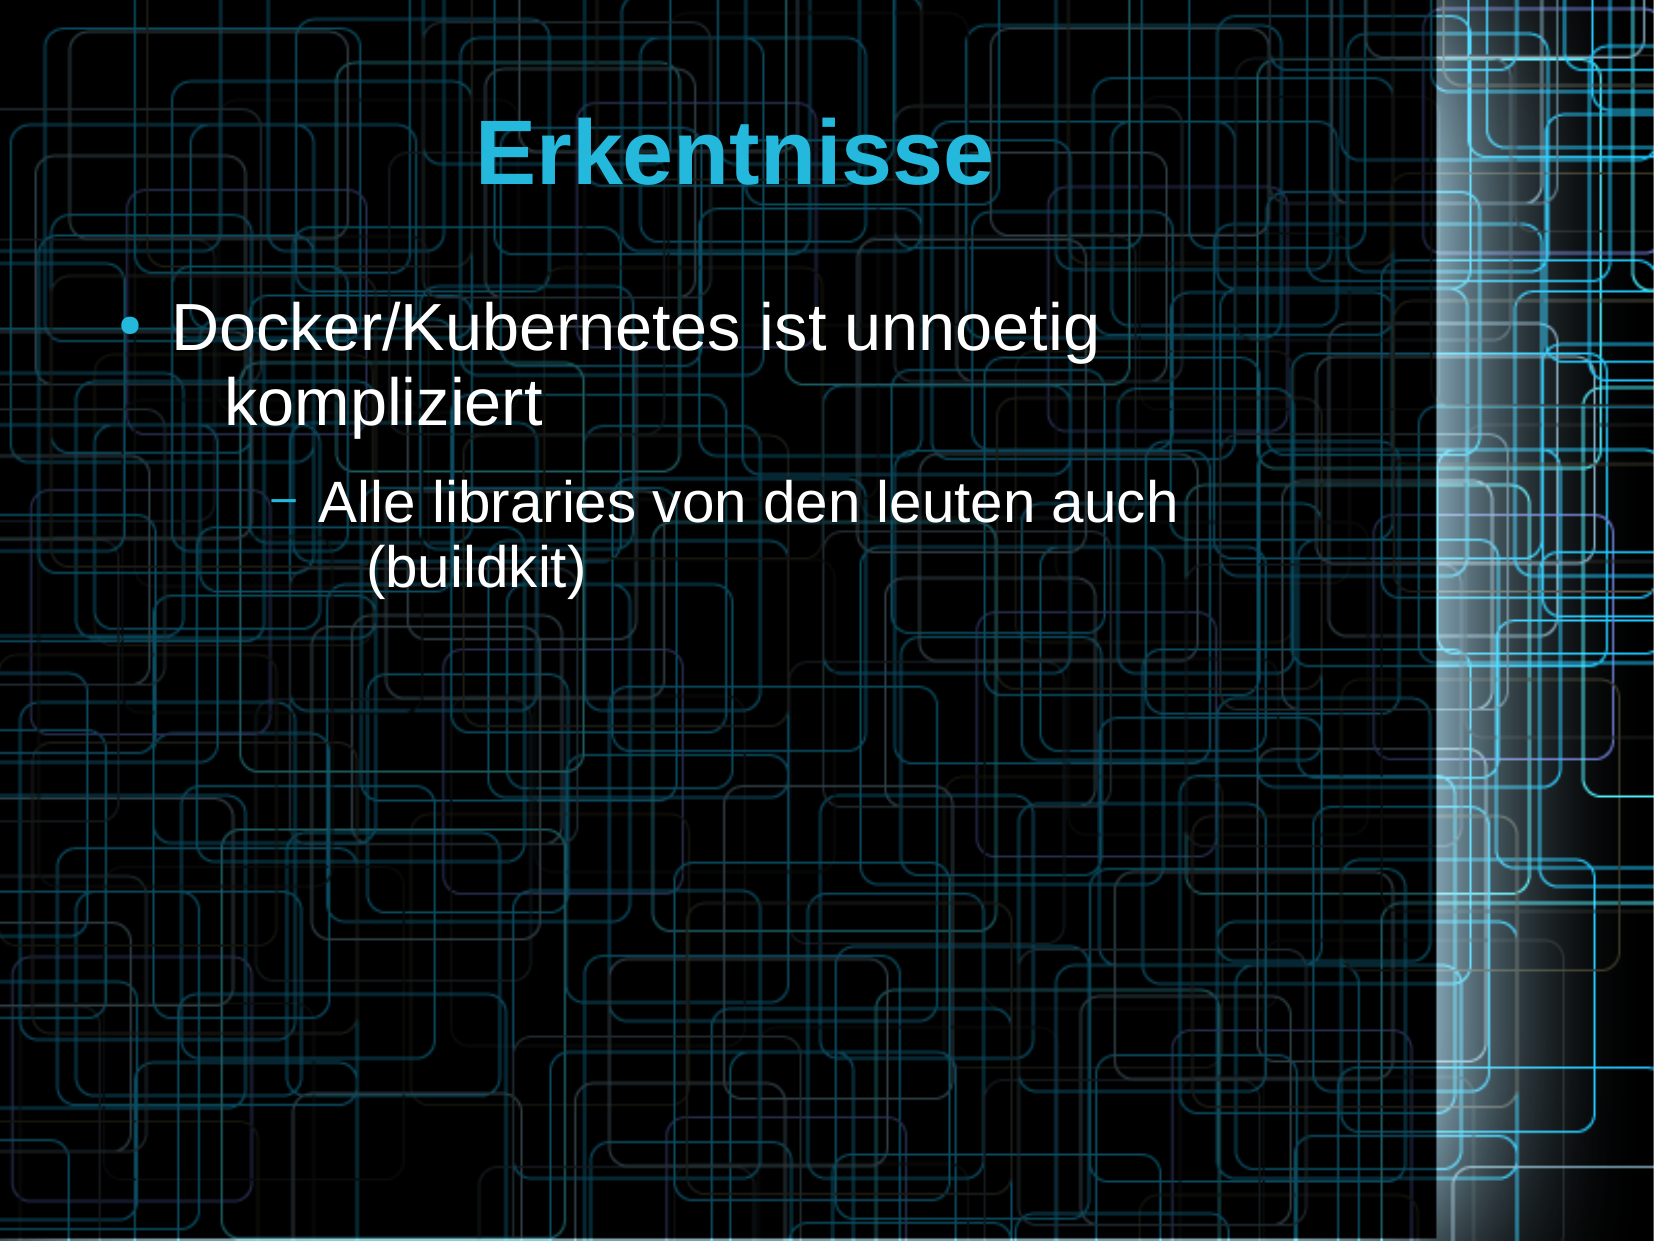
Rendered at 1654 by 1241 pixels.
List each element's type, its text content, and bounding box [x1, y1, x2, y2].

list Docker/Kubernetes ist unnoetig kompliziert Alle libraries von den leuten auch (buildkit) [82, 290, 1388, 1010]
picture [0, 0, 1654, 1241]
title Erkentnisse [82, 49, 1388, 257]
